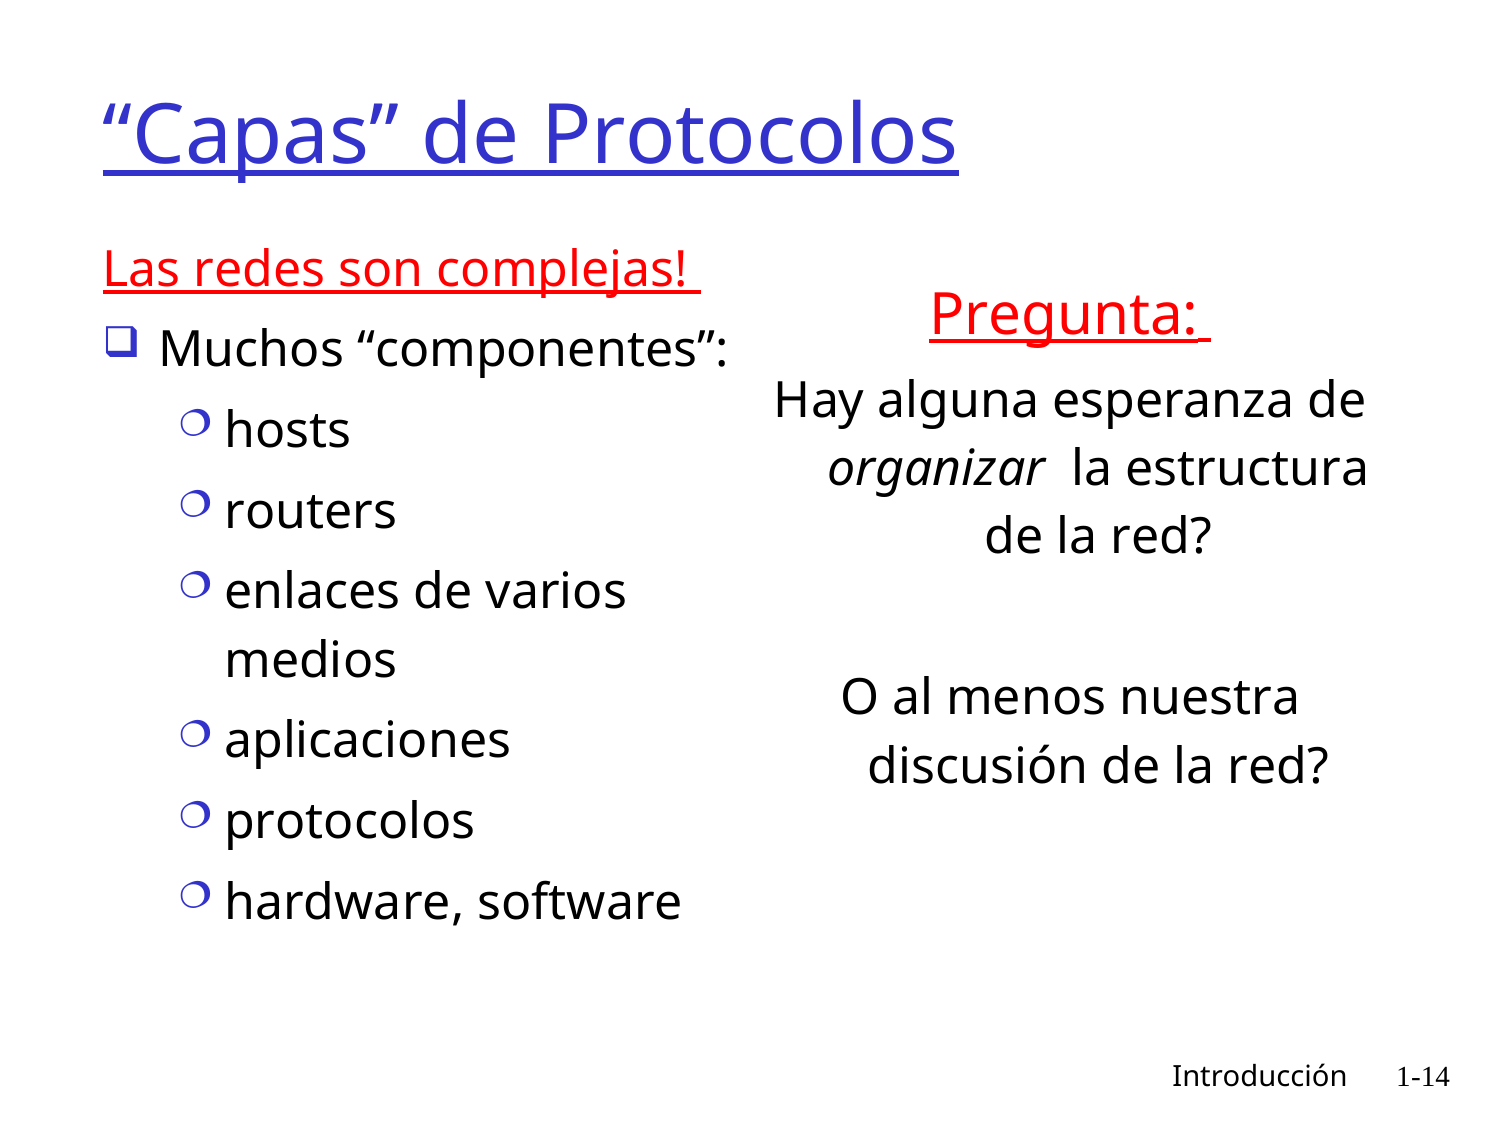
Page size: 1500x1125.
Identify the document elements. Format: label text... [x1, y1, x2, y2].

title “Capas” de Protocolos [87, 37, 1363, 225]
list Pregunta: Hay alguna esperanza de organizar la estructura de la red? O al menos nuestra discusión de la red? [746, 264, 1394, 953]
list Las redes son complejas! Muchos “componentes”: hosts routers enlaces de varios medios aplicaciones protocolos hardware, software [87, 224, 751, 988]
text_box Introducción [887, 1050, 1362, 1125]
text_box 1-<number> [1362, 1050, 1466, 1125]
